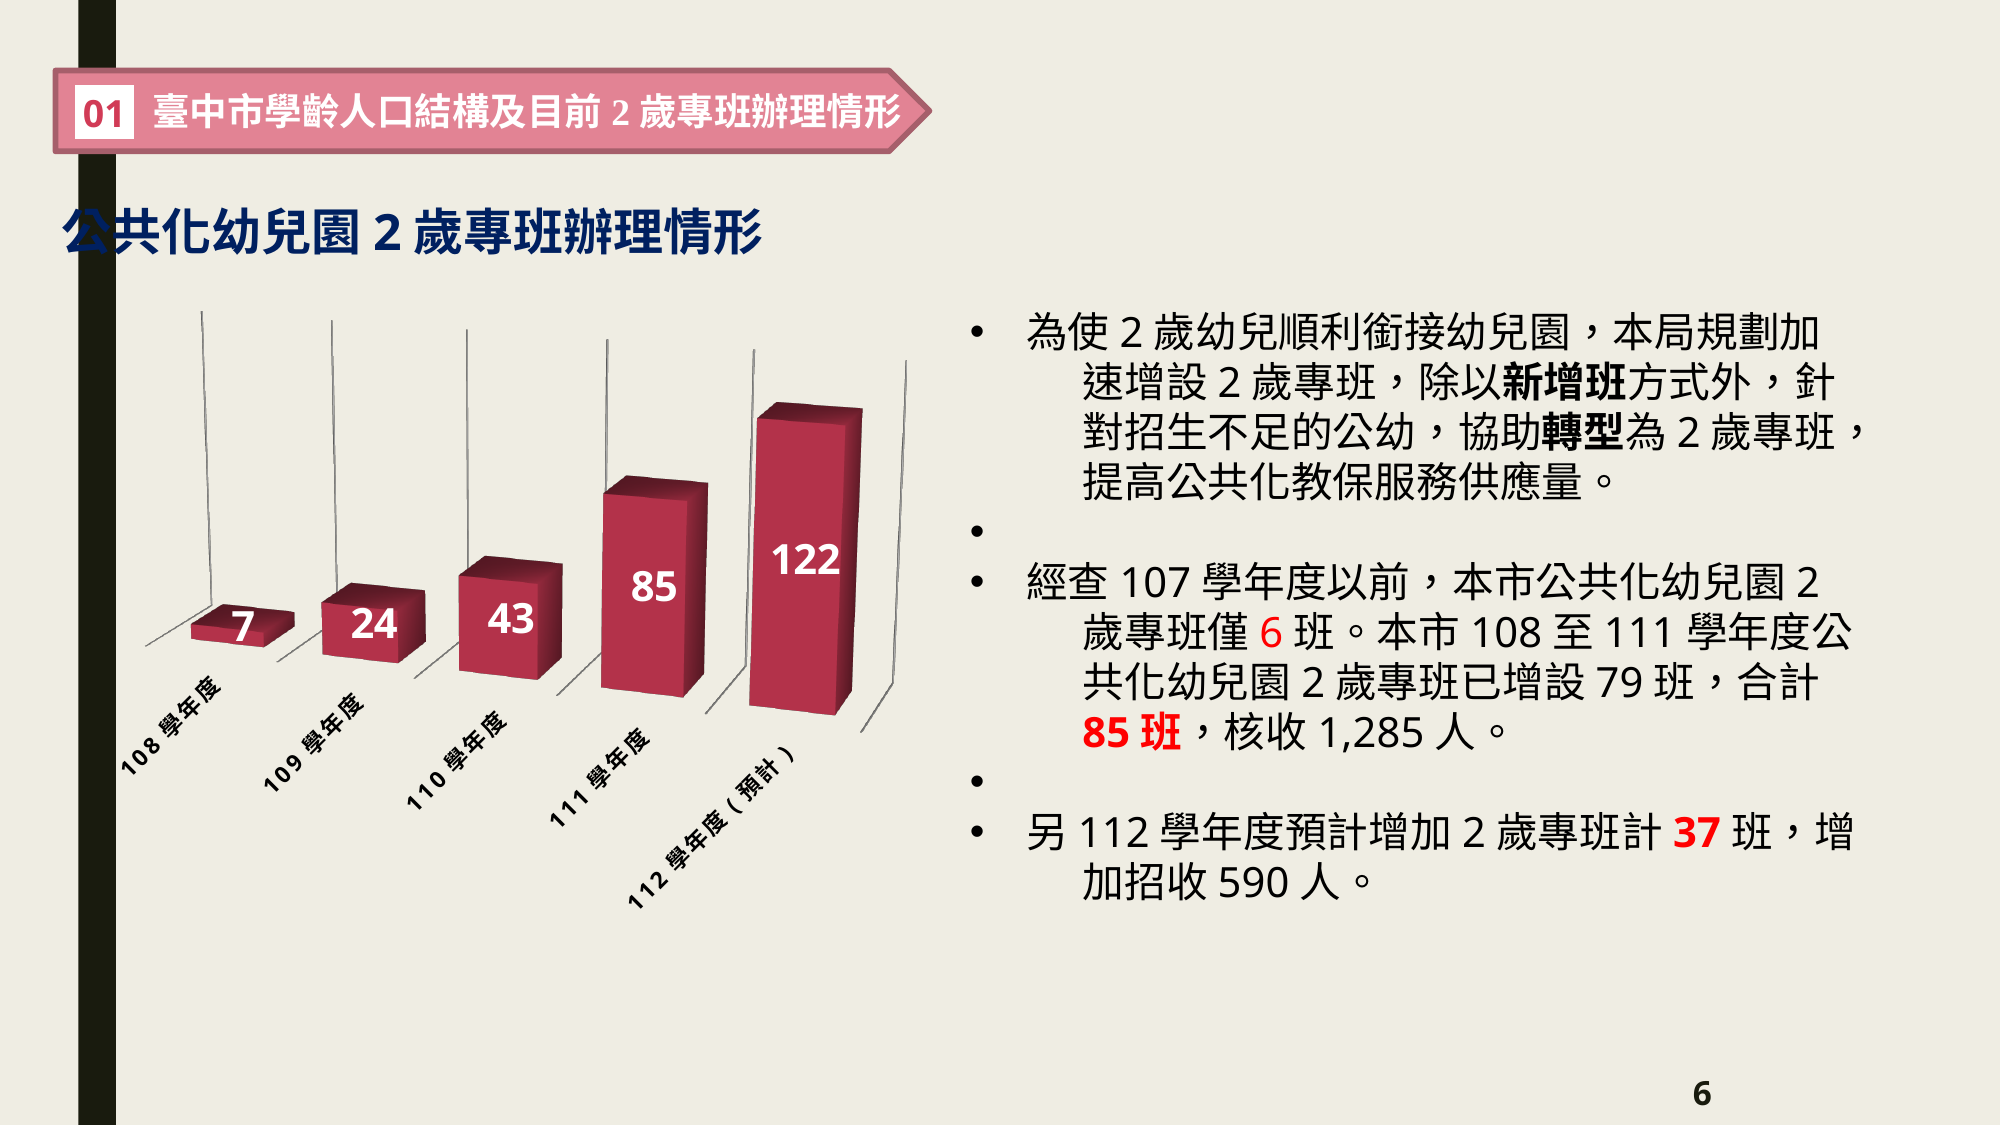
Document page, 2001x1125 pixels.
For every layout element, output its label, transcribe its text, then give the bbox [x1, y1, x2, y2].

text_box 公共化幼兒園2歲專班辦理情形 [46, 193, 1402, 268]
chart [63, 298, 955, 931]
text_box 臺中市學齡人口結構及目前2歲專班辦理情形 [137, 81, 946, 141]
text_box [55, 70, 900, 152]
text_box 為使2歲幼兒順利銜接幼兒園，本局規劃加速增設2歲專班，除以新增班方式外，針對招生不足的公幼，協助轉型為2歲專班，提高公共化教保服務供應量。 經查107學年度以前，本市公共化幼兒園2歲專班僅6班。本市108至111學年度公共化幼兒園2歲專班已增設79班，合計85班，核收1,285人。 另112學年度預計增加2歲專班計37班，增加招收590人。 [955, 299, 1874, 914]
text_box 6 [1677, 1058, 1940, 1125]
text_box 01 [68, 83, 141, 143]
